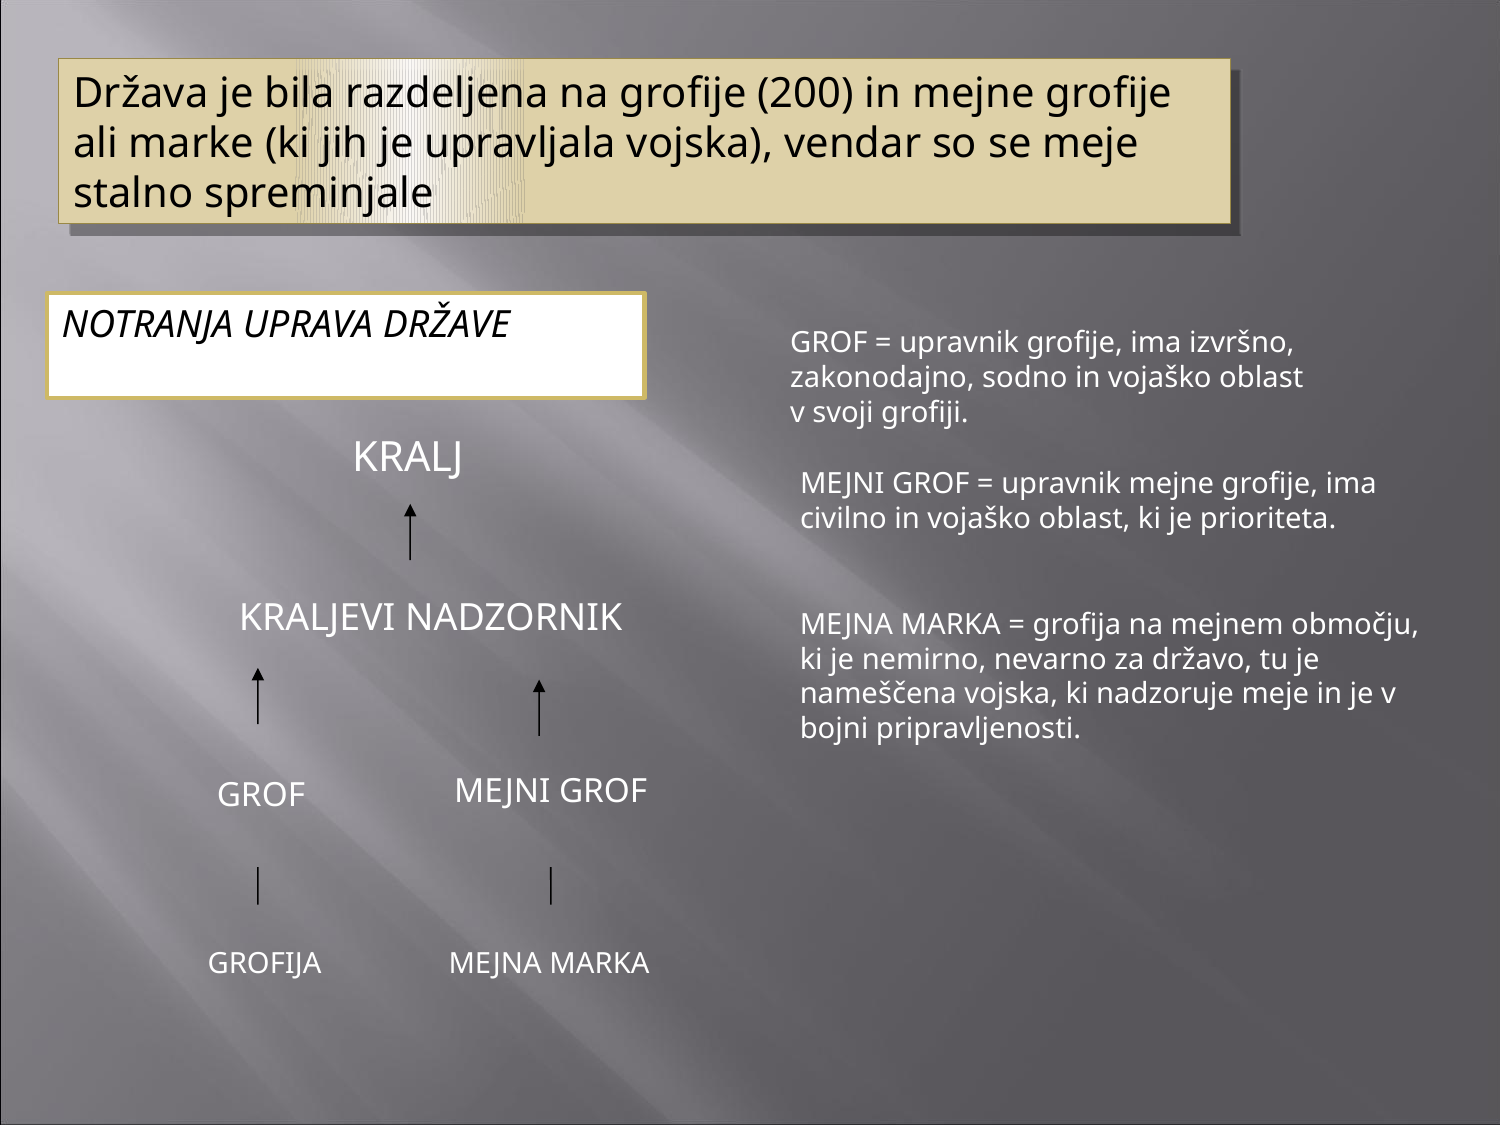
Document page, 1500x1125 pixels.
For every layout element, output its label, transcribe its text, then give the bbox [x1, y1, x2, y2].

picture [0, 0, 1500, 1125]
text_box KRALJ [337, 421, 480, 487]
text_box NOTRANJA UPRAVA DRŽAVE [46, 292, 645, 398]
text_box Država je bila razdeljena na grofije (200) in mejne grofije ali marke (ki jih je upravljala vojska), vendar so se meje stalno spreminjale [58, 58, 1231, 224]
text_box MEJNI GROF [439, 761, 672, 817]
text_box KRALJEVI NADZORNIK [224, 585, 638, 646]
text_box MEJNA MARKA [433, 937, 673, 988]
text_box GROF [202, 761, 330, 822]
text_box GROFIJA [192, 937, 337, 988]
text_box MEJNA MARKA = grofija na mejnem območju, ki je nemirno, nevarno za državo, tu je nameščena vojska, ki nadzoruje meje in je v bojni pripravljenosti. [785, 597, 1477, 753]
text_box MEJNI GROF = upravnik mejne grofije, ima civilno in vojaško oblast, ki je prioriteta. [785, 456, 1442, 542]
text_box GROF = upravnik grofije, ima izvršno, zakonodajno, sodno in vojaško oblast v svoji grofiji. [775, 316, 1327, 437]
